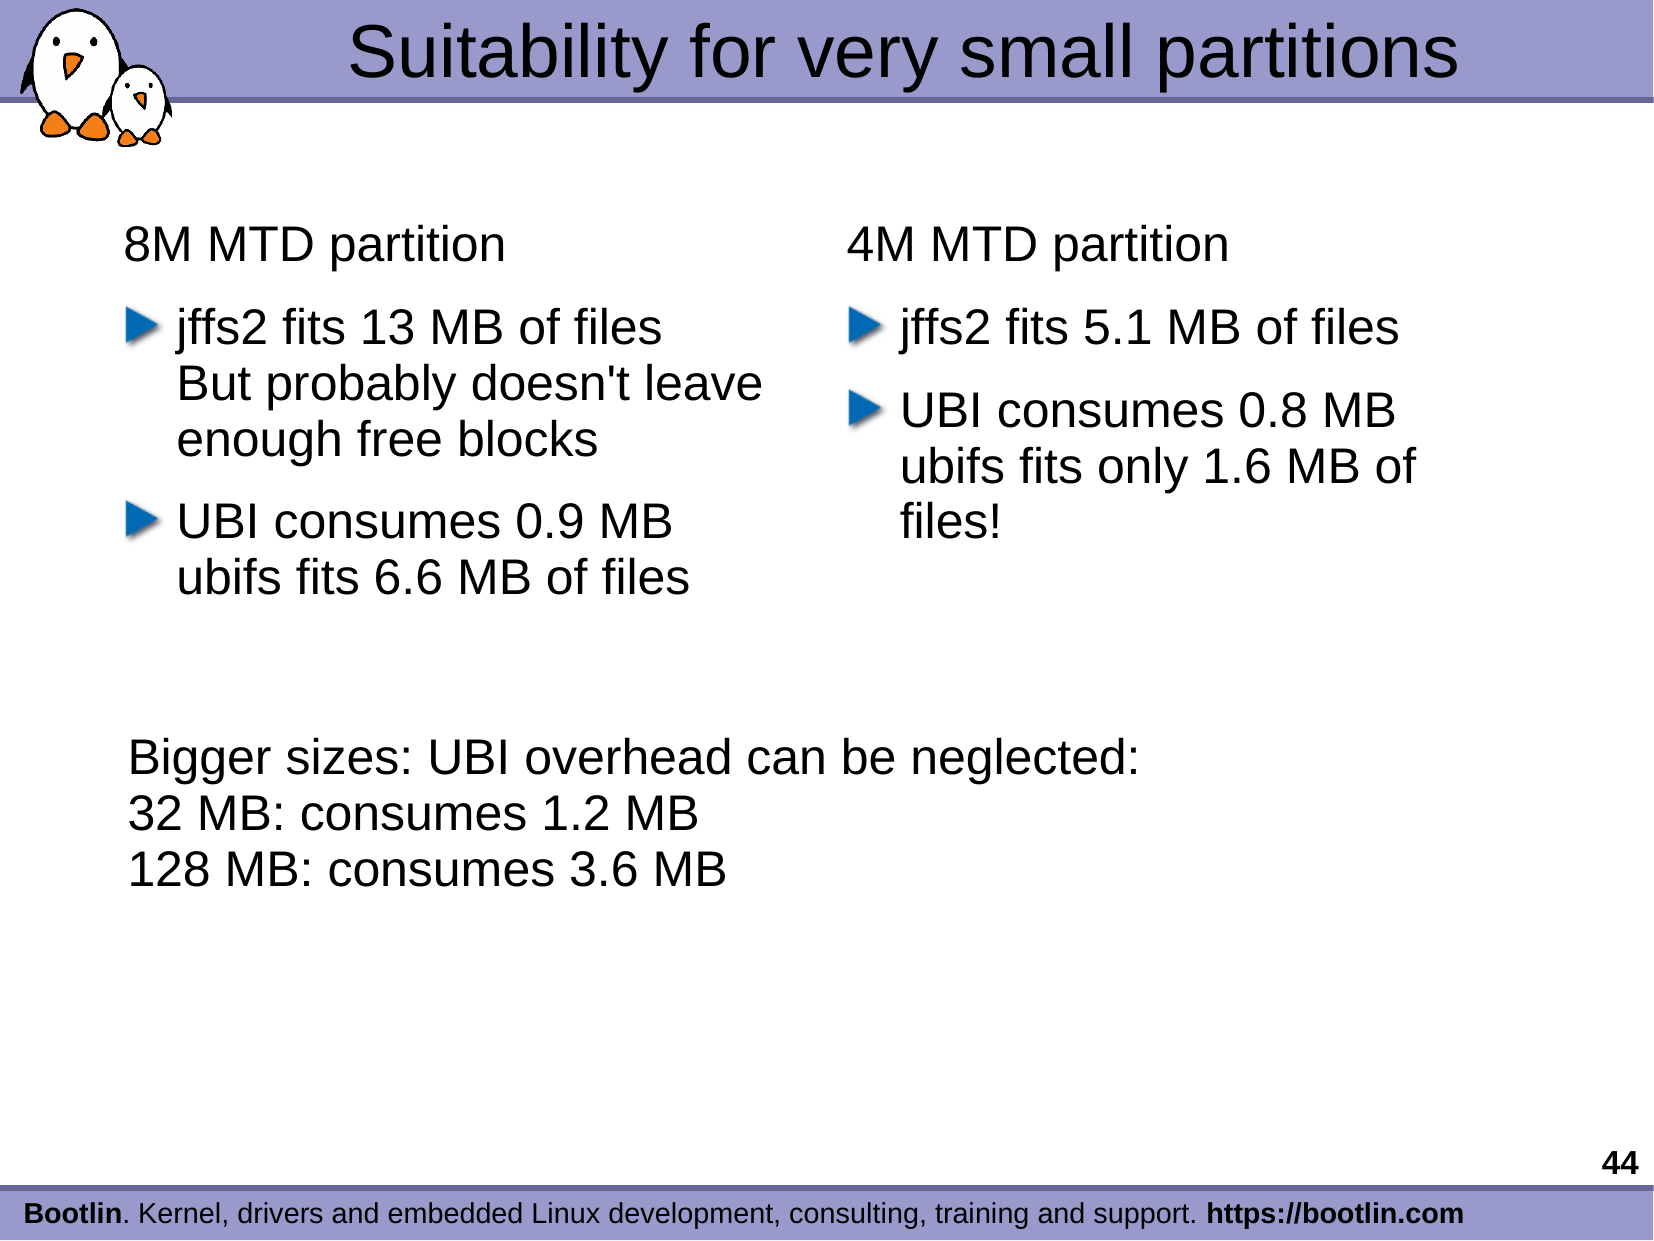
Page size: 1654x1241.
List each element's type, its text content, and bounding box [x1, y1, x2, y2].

text_box Bigger sizes: UBI overhead can be neglected: 32 MB: consumes 1.2 MB 128 MB: consumes 3.6 MB [127, 729, 1142, 916]
list 4M MTD partition jffs2 fits 5.1 MB of files UBI consumes 0.8 MB ubifs fits only 1.6 MB of files! [829, 216, 1519, 671]
title Suitability for very small partitions [178, 5, 1631, 97]
list 8M MTD partition jffs2 fits 13 MB of files But probably doesn't leave enough free blocks UBI consumes 0.9 MB ubifs fits 6.6 MB of files [105, 216, 795, 687]
picture [20, 8, 172, 147]
